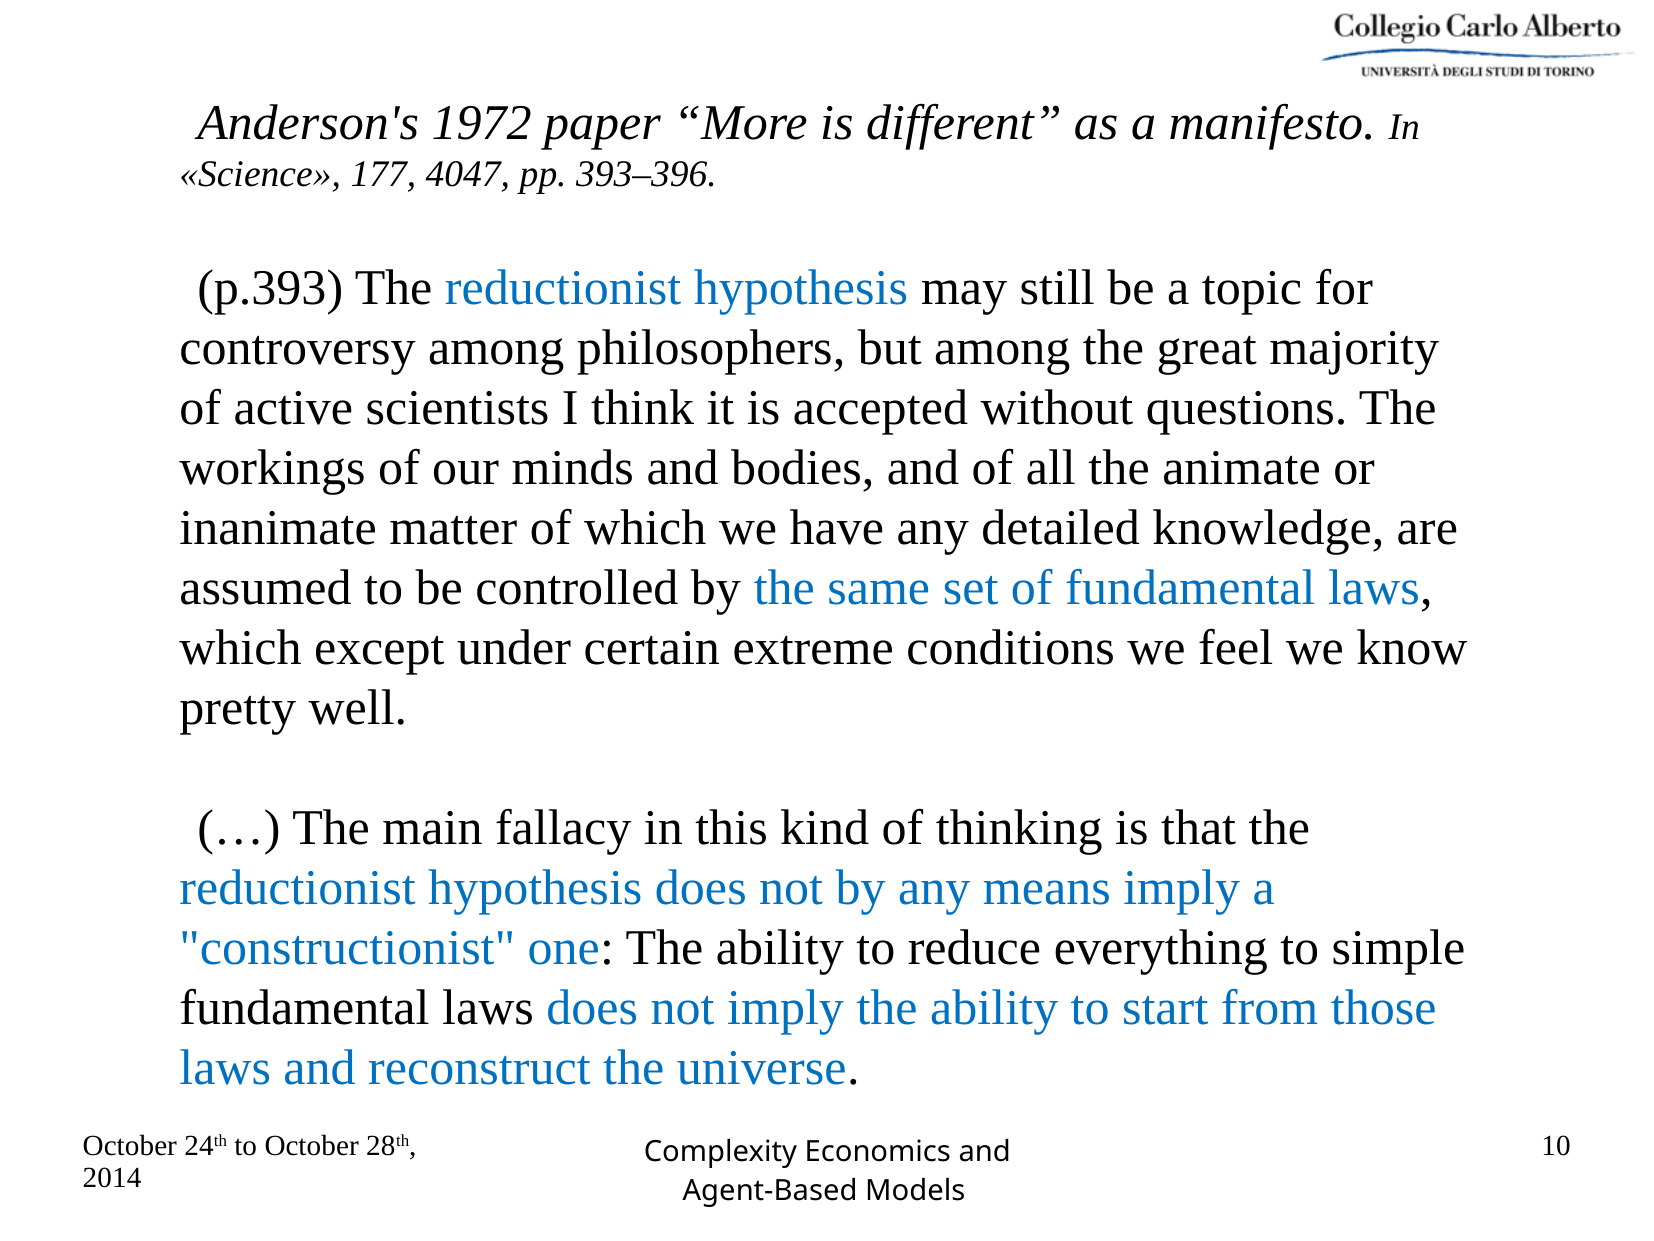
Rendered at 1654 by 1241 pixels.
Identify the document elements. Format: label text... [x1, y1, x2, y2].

picture [1312, 0, 1645, 92]
text_box Anderson's 1972 paper “More is different” as a manifesto. In «Science», 177, 4047, pp. 393–396. (p.393) The reductionist hypothesis may still be a topic for controversy among philosophers, but among the great majority of active scientists I think it is accepted without questions. The workings of our minds and bodies, and of all the animate or inanimate matter of which we have any detailed knowledge, are assumed to be controlled by the same set of fundamental laws, which except under certain extreme conditions we feel we know pretty well. (…) The main fallacy in this kind of thinking is that the reductionist hypothesis does not by any means imply a "constructionist" one: The ability to reduce everything to simple fundamental laws does not imply the ability to start from those laws and reconstruct the universe. [164, 81, 1489, 1103]
